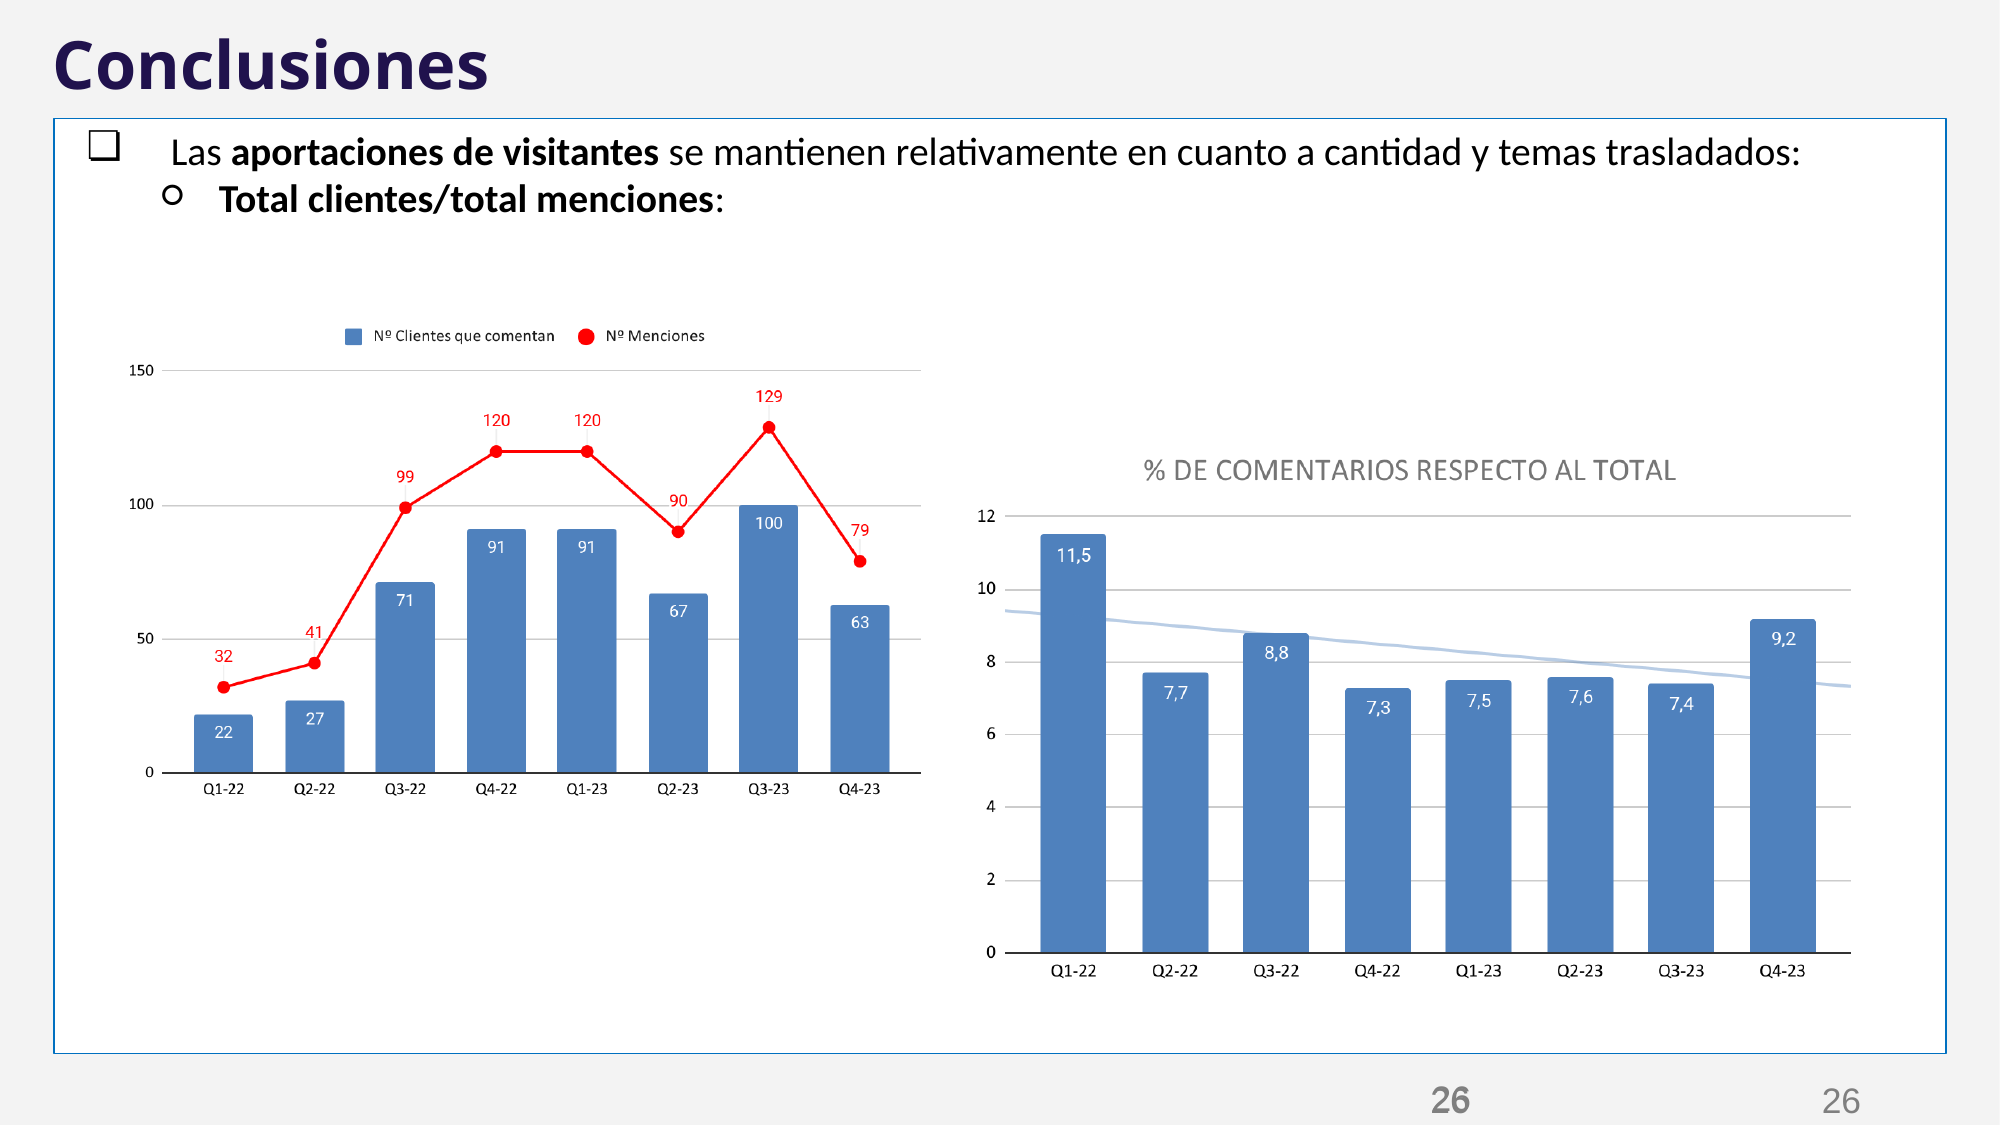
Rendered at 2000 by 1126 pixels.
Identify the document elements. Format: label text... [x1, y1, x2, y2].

text_box Conclusiones [52, 0, 1945, 126]
text_box <number> [1412, 1069, 1880, 1126]
picture [102, 302, 1880, 1010]
text_box Las aportaciones de visitantes se mantienen relativamente en cuanto a cantidad y temas trasladados: Total clientes/total menciones: [53, 118, 1947, 1054]
